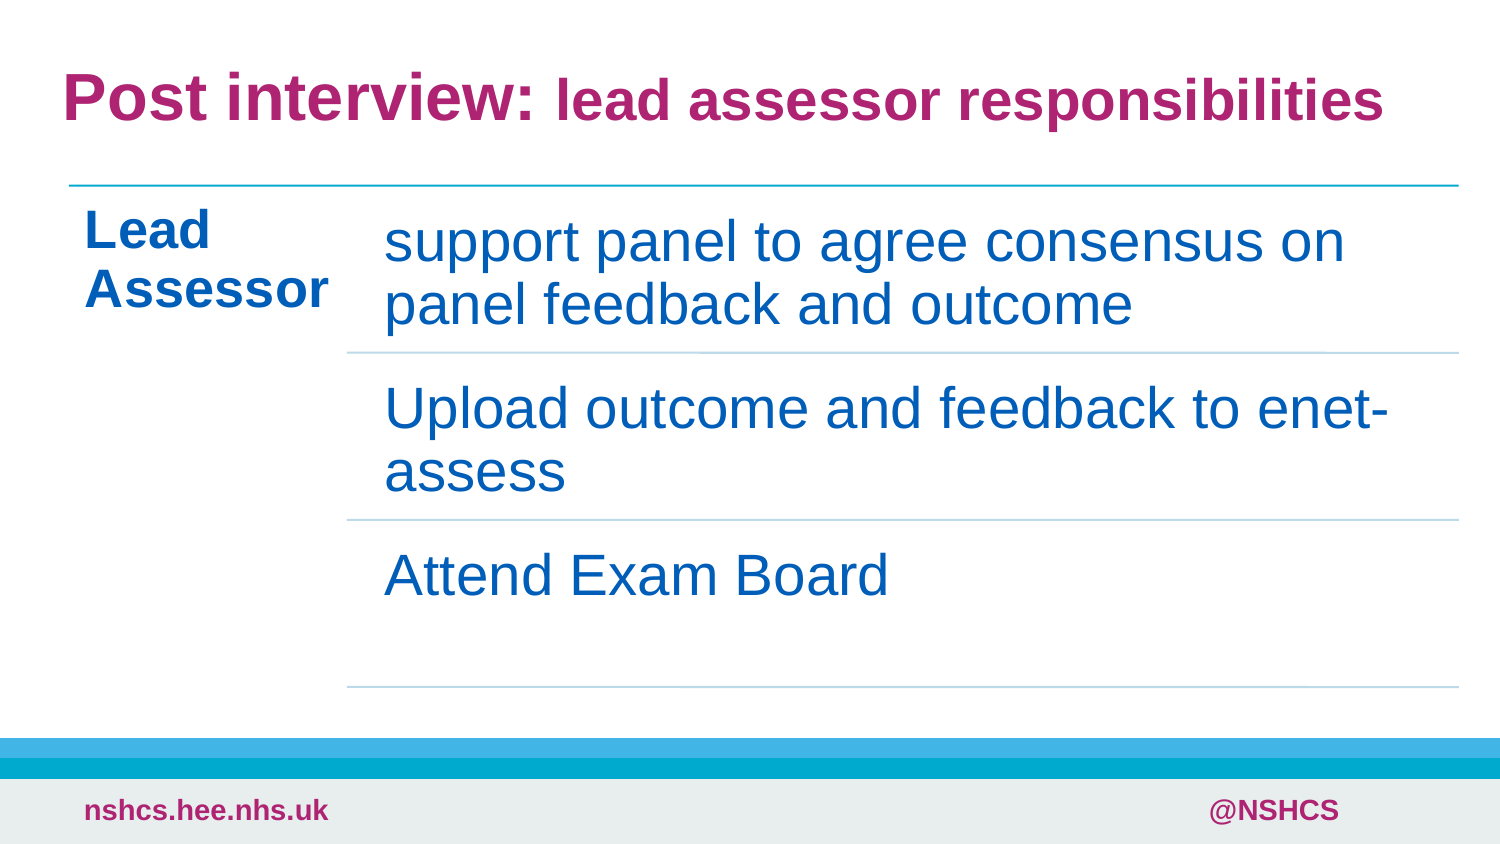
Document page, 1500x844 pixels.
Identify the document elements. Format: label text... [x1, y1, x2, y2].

title Post interview: lead assessor responsibilities [47, 55, 1480, 134]
text_box Lead Assessor [68, 185, 347, 695]
text_box Attend Exam Board [367, 527, 1459, 687]
text_box Upload outcome and feedback to enet-assess [367, 360, 1459, 519]
text_box support panel to agree consensus on panel feedback and outcome [367, 193, 1459, 352]
